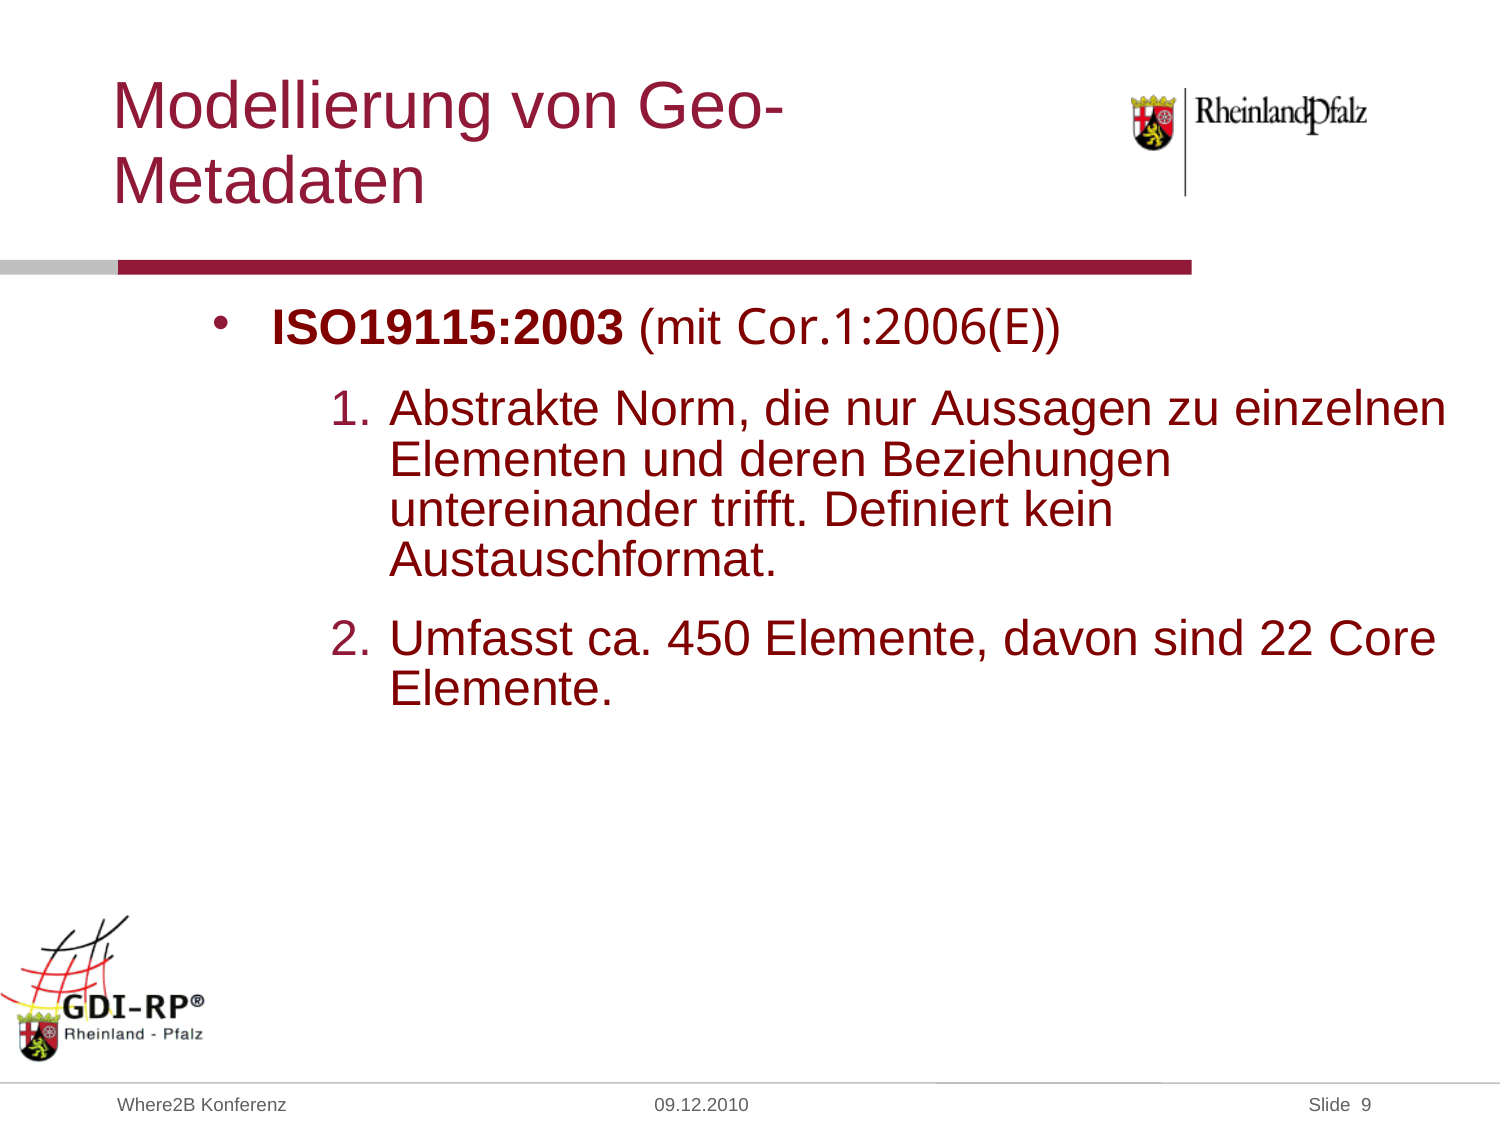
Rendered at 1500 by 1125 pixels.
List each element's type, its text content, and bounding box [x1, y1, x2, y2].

title Modellierung von Geo-Metadaten [112, 63, 1071, 224]
picture [1131, 88, 1447, 198]
picture [0, 915, 207, 1063]
list ISO19115:2003 (mit Cor.1:2006(E)) Abstrakte Norm, die nur Aussagen zu einzelnen Elementen und deren Beziehungen untereinander trifft. Definiert kein Austauschformat. Umfasst ca. 450 Elemente, davon sind 22 Core Elemente. [212, 295, 1477, 788]
